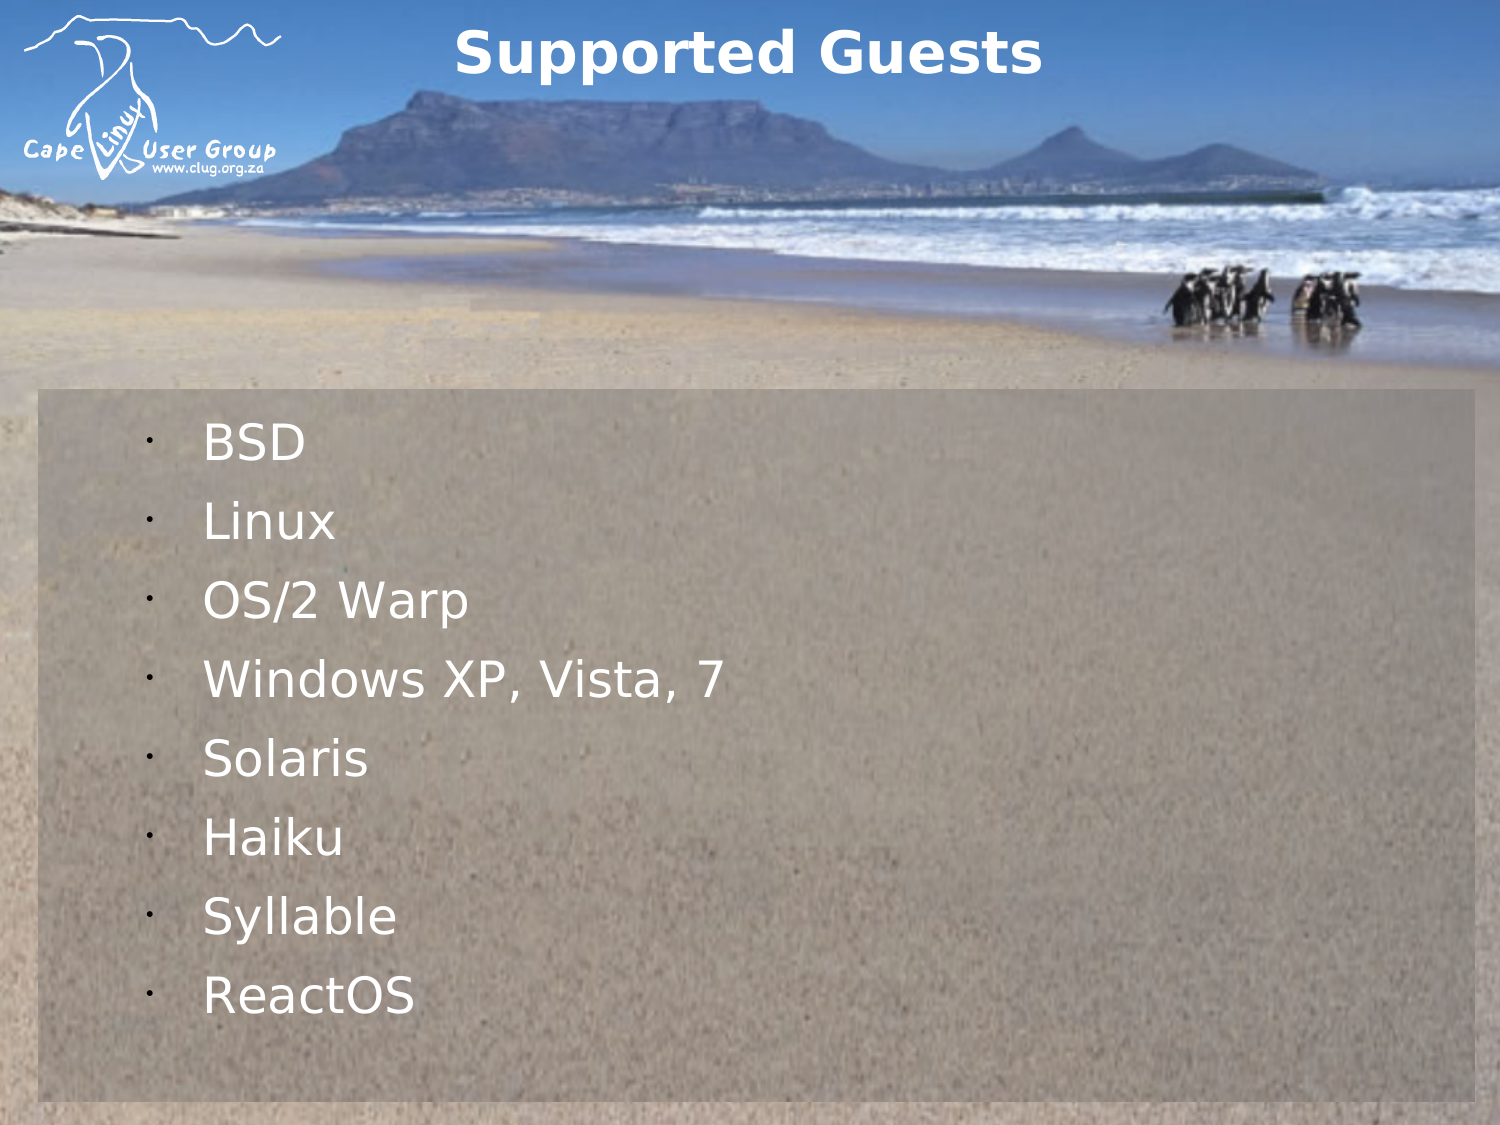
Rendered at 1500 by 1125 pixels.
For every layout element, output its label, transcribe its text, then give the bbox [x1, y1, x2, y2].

title Supported Guests [453, 15, 1500, 88]
list BSD Linux OS/2 Warp Windows XP, Vista, 7 Solaris Haiku Syllable ReactOS [89, 409, 1435, 1030]
picture [0, 0, 1500, 1125]
